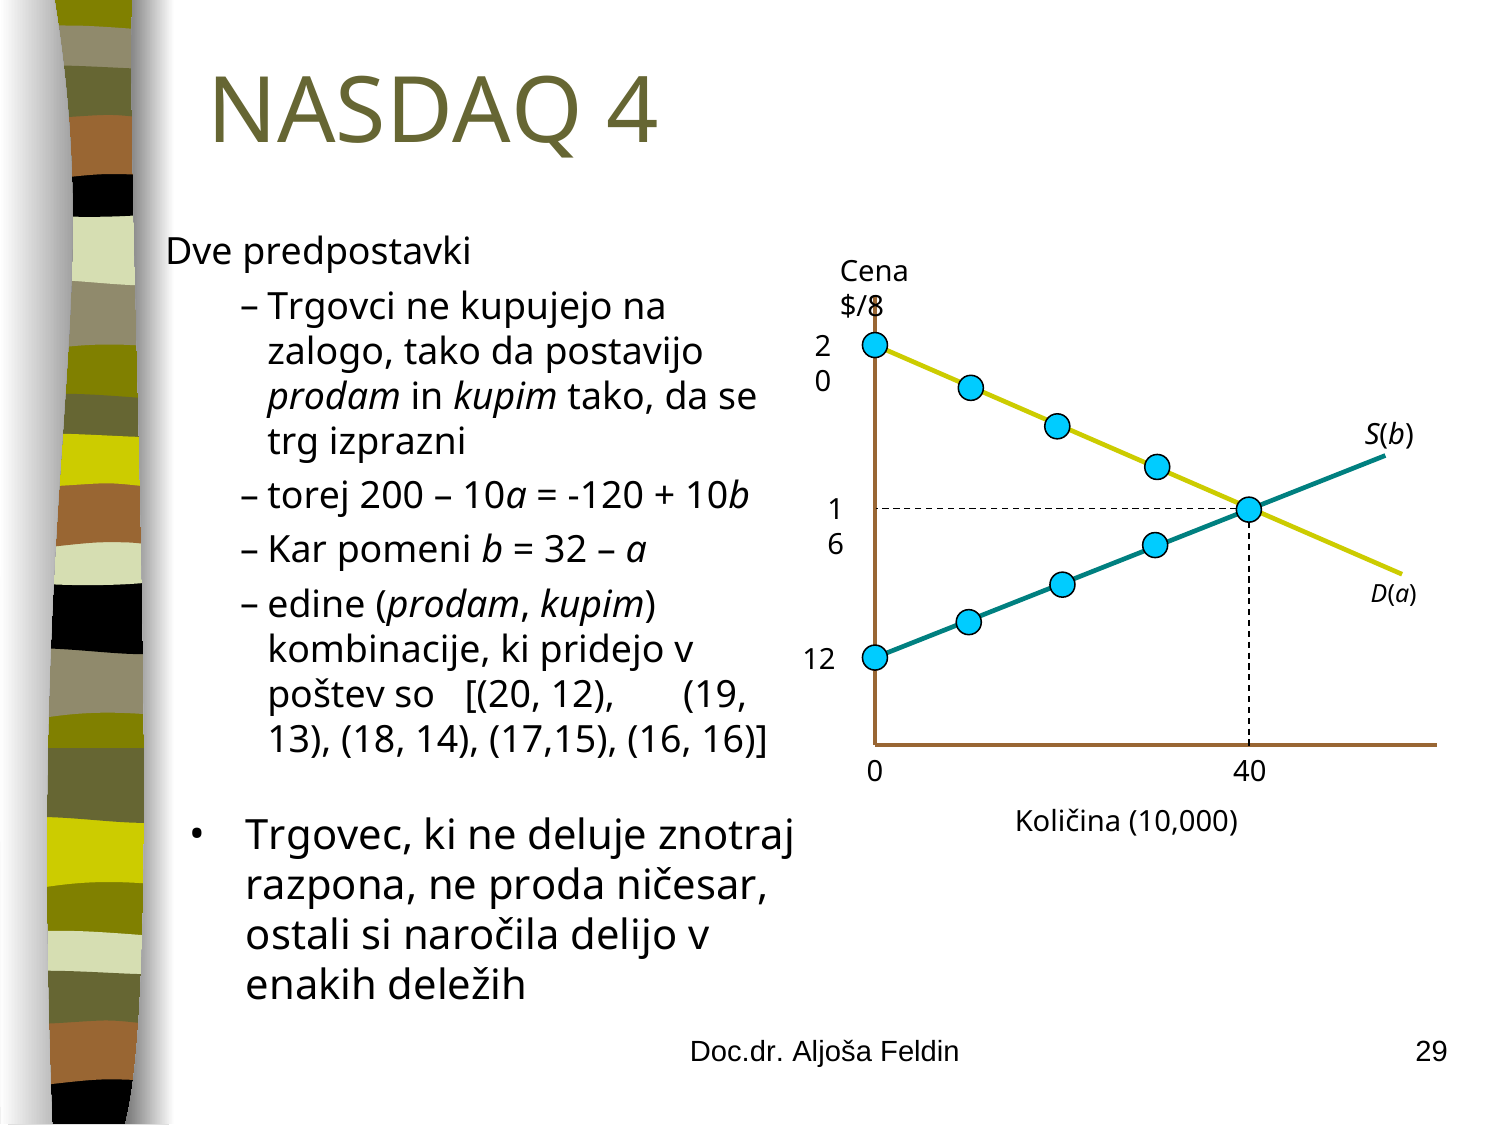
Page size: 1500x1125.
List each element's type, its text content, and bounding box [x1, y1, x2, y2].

text_box [956, 609, 982, 635]
text_box Cena $/8 [825, 245, 963, 331]
text_box [958, 375, 984, 401]
title NASDAQ 4 [192, 12, 1468, 201]
text_box [1049, 572, 1075, 598]
text_box [1044, 413, 1070, 439]
text_box D(a) [1349, 570, 1438, 616]
text_box 16 [812, 482, 876, 568]
text_box [1144, 454, 1170, 480]
text_box [863, 332, 888, 358]
text_box Trgovec, ki ne deluje znotraj razpona, ne proda ničesar, ostali si naročila delijo v enakih deležih [174, 799, 813, 963]
text_box <number> [1149, 1025, 1463, 1101]
list Dve predpostavki Trgovci ne kupujejo na zalogo, tako da postavijo prodam in kupim tako, da se trg izprazni torej 200 – 10a = -120 + 10b Kar pomeni b = 32 – a edine (prodam, kupim) kombinacije, ki pridejo v poštev so [(20, 12), (19, 13), (18, 14), (17,15), (16, 16)] [150, 219, 795, 783]
text_box [863, 645, 888, 671]
text_box [1142, 532, 1168, 558]
text_box [1236, 497, 1262, 523]
text_box 40 [1199, 745, 1300, 796]
text_box 0 [837, 745, 913, 796]
text_box 20 [799, 320, 863, 406]
text_box Doc.dr. Aljoša Feldin [587, 1025, 1063, 1101]
text_box S(b) [1349, 407, 1438, 458]
text_box Količina (10,000) [999, 795, 1388, 846]
text_box 12 [787, 632, 863, 683]
